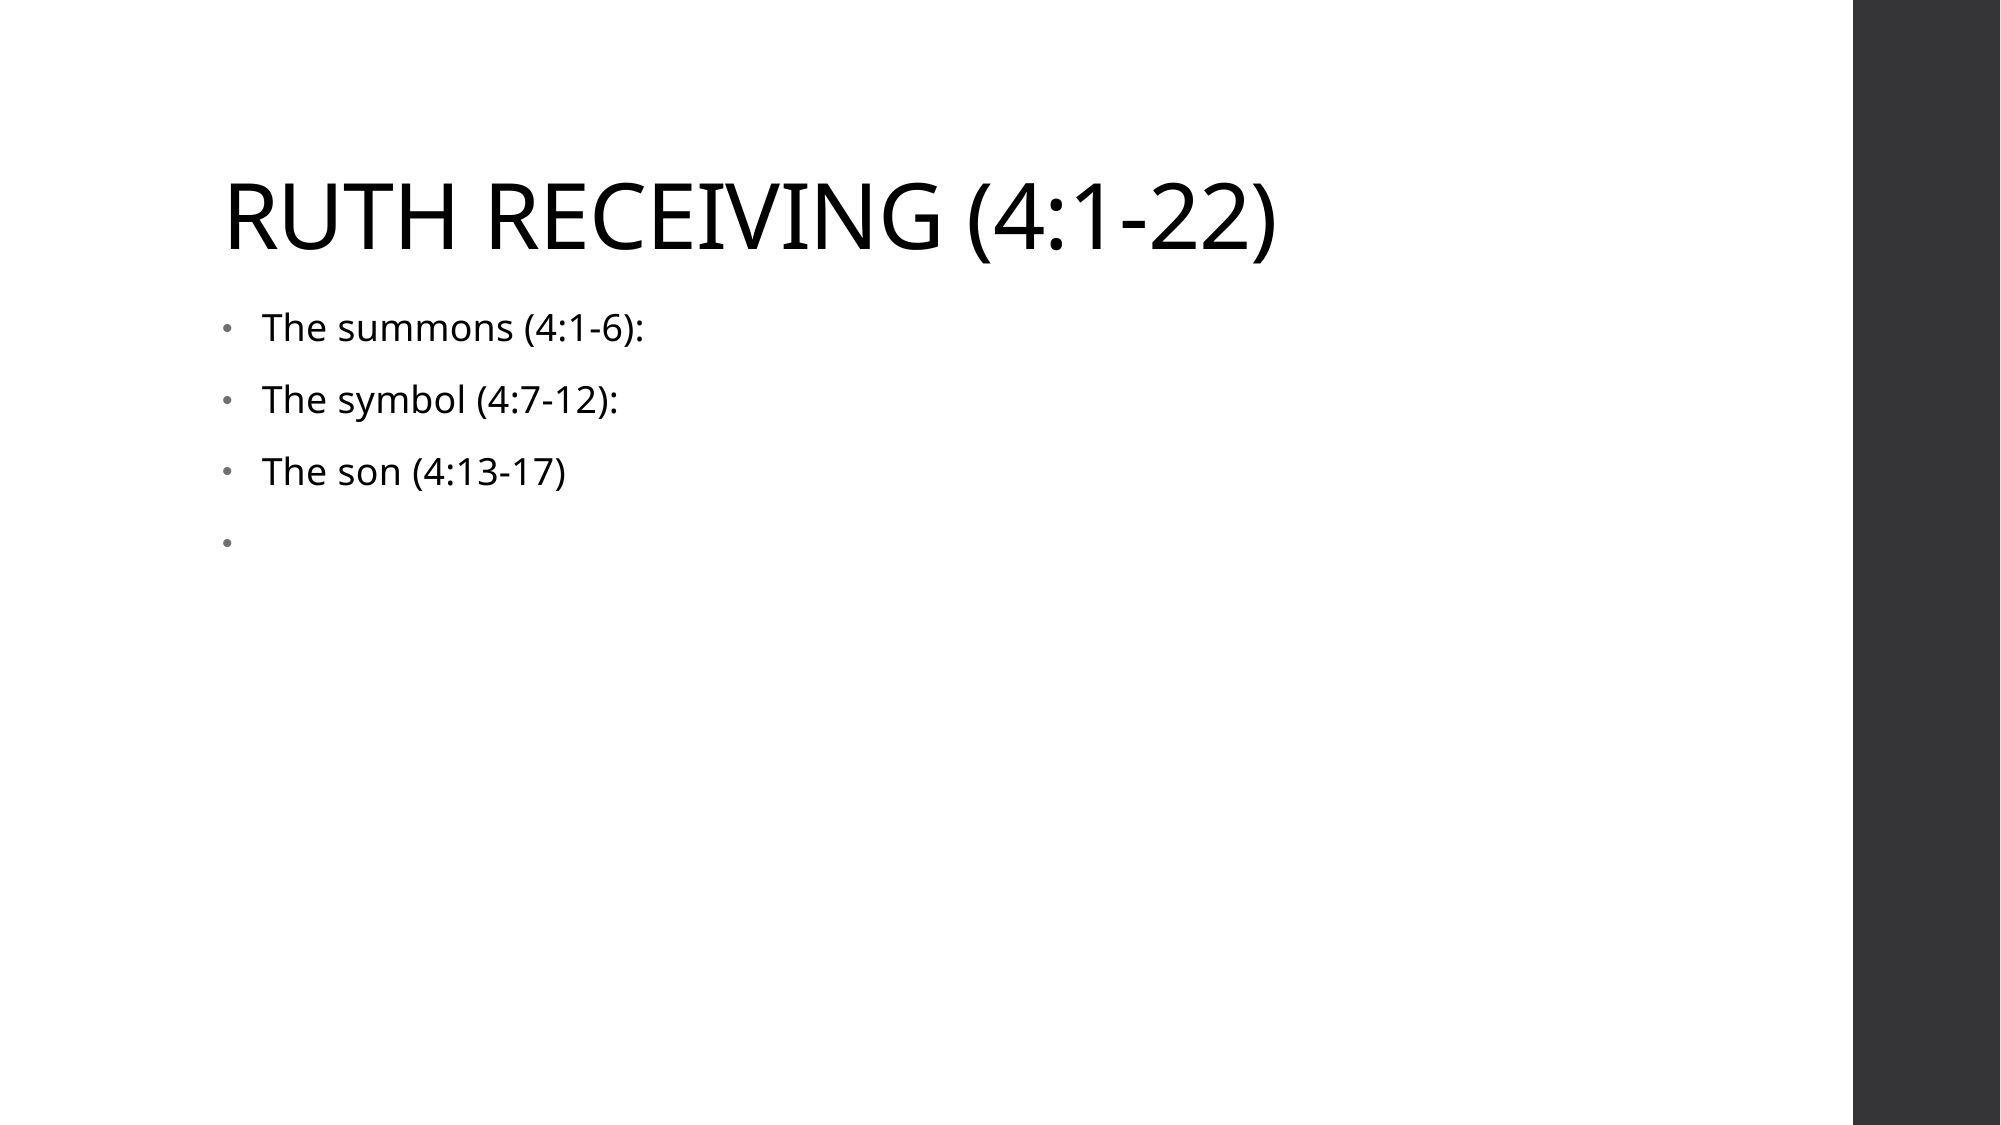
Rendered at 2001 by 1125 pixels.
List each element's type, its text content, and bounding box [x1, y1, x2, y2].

title RUTH RECEIVING (4:1-22) [206, 60, 1797, 278]
list The summons (4:1-6): The symbol (4:7-12): The son (4:13-17) [206, 299, 1617, 1014]
